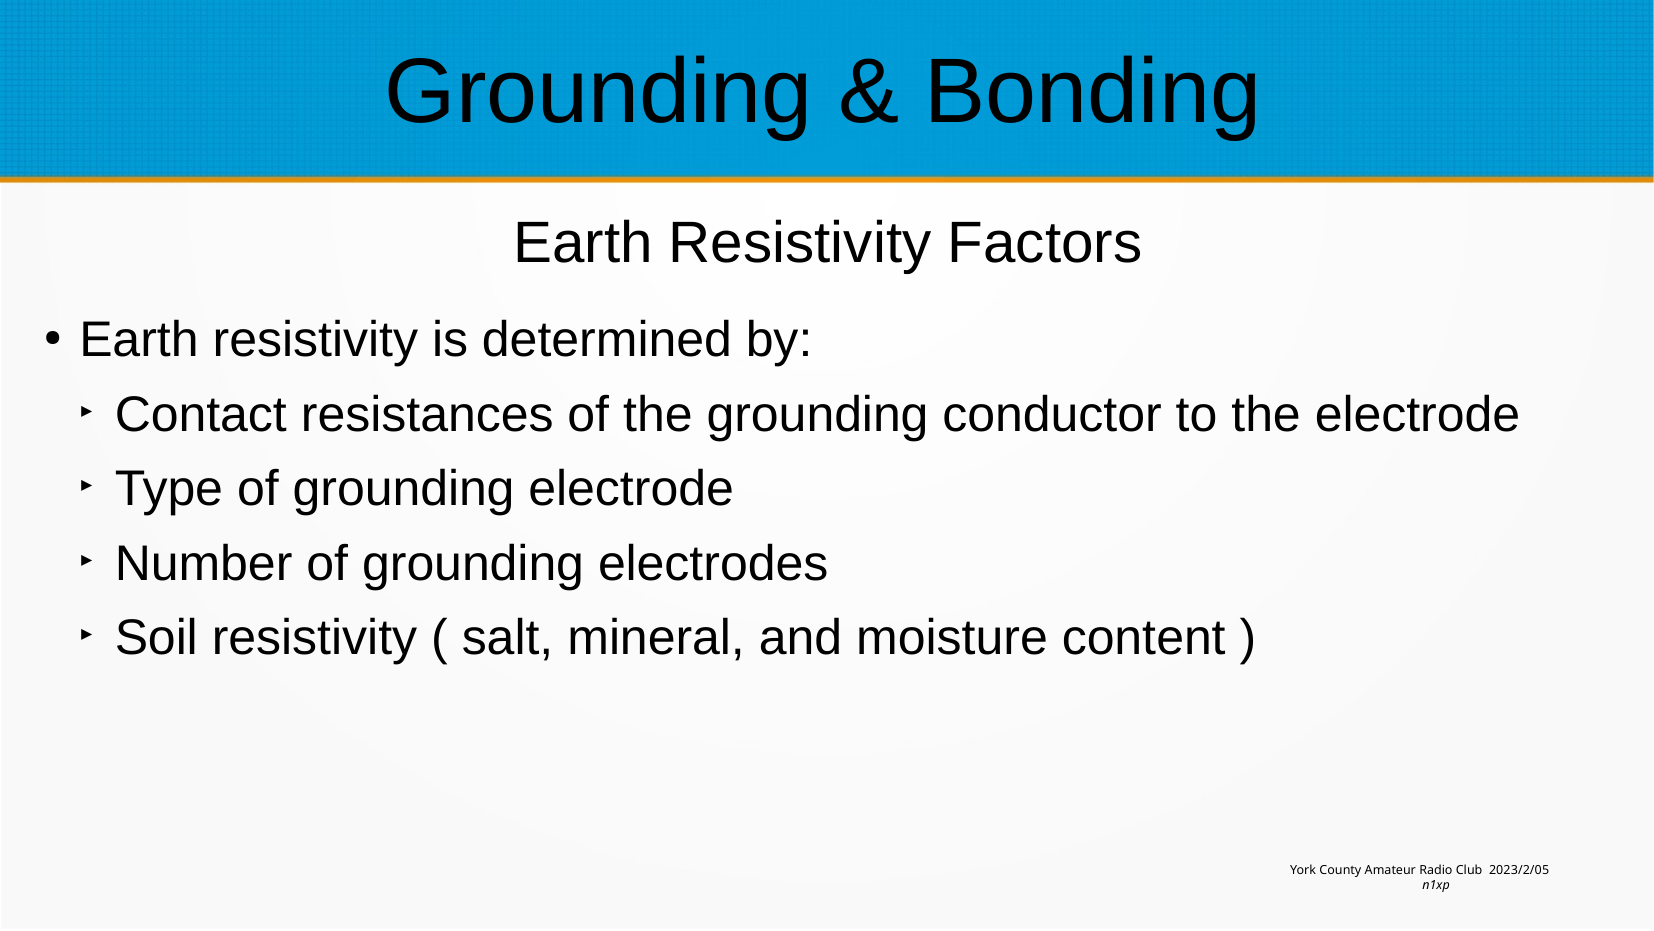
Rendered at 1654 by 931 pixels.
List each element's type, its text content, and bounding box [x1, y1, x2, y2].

text_box Grounding & Bonding [201, 31, 1446, 150]
text_box Earth Resistivity Factors [156, 202, 1501, 282]
text_box York County Amateur Radio Club 2023/2/05 n1xp [1284, 856, 1588, 897]
picture [0, 175, 1654, 931]
text_box Earth resistivity is determined by: Contact resistances of the grounding conductor to the electrode Type of grounding electrode Number of grounding electrodes Soil resistivity ( salt, mineral, and moisture content ) [29, 304, 1628, 729]
